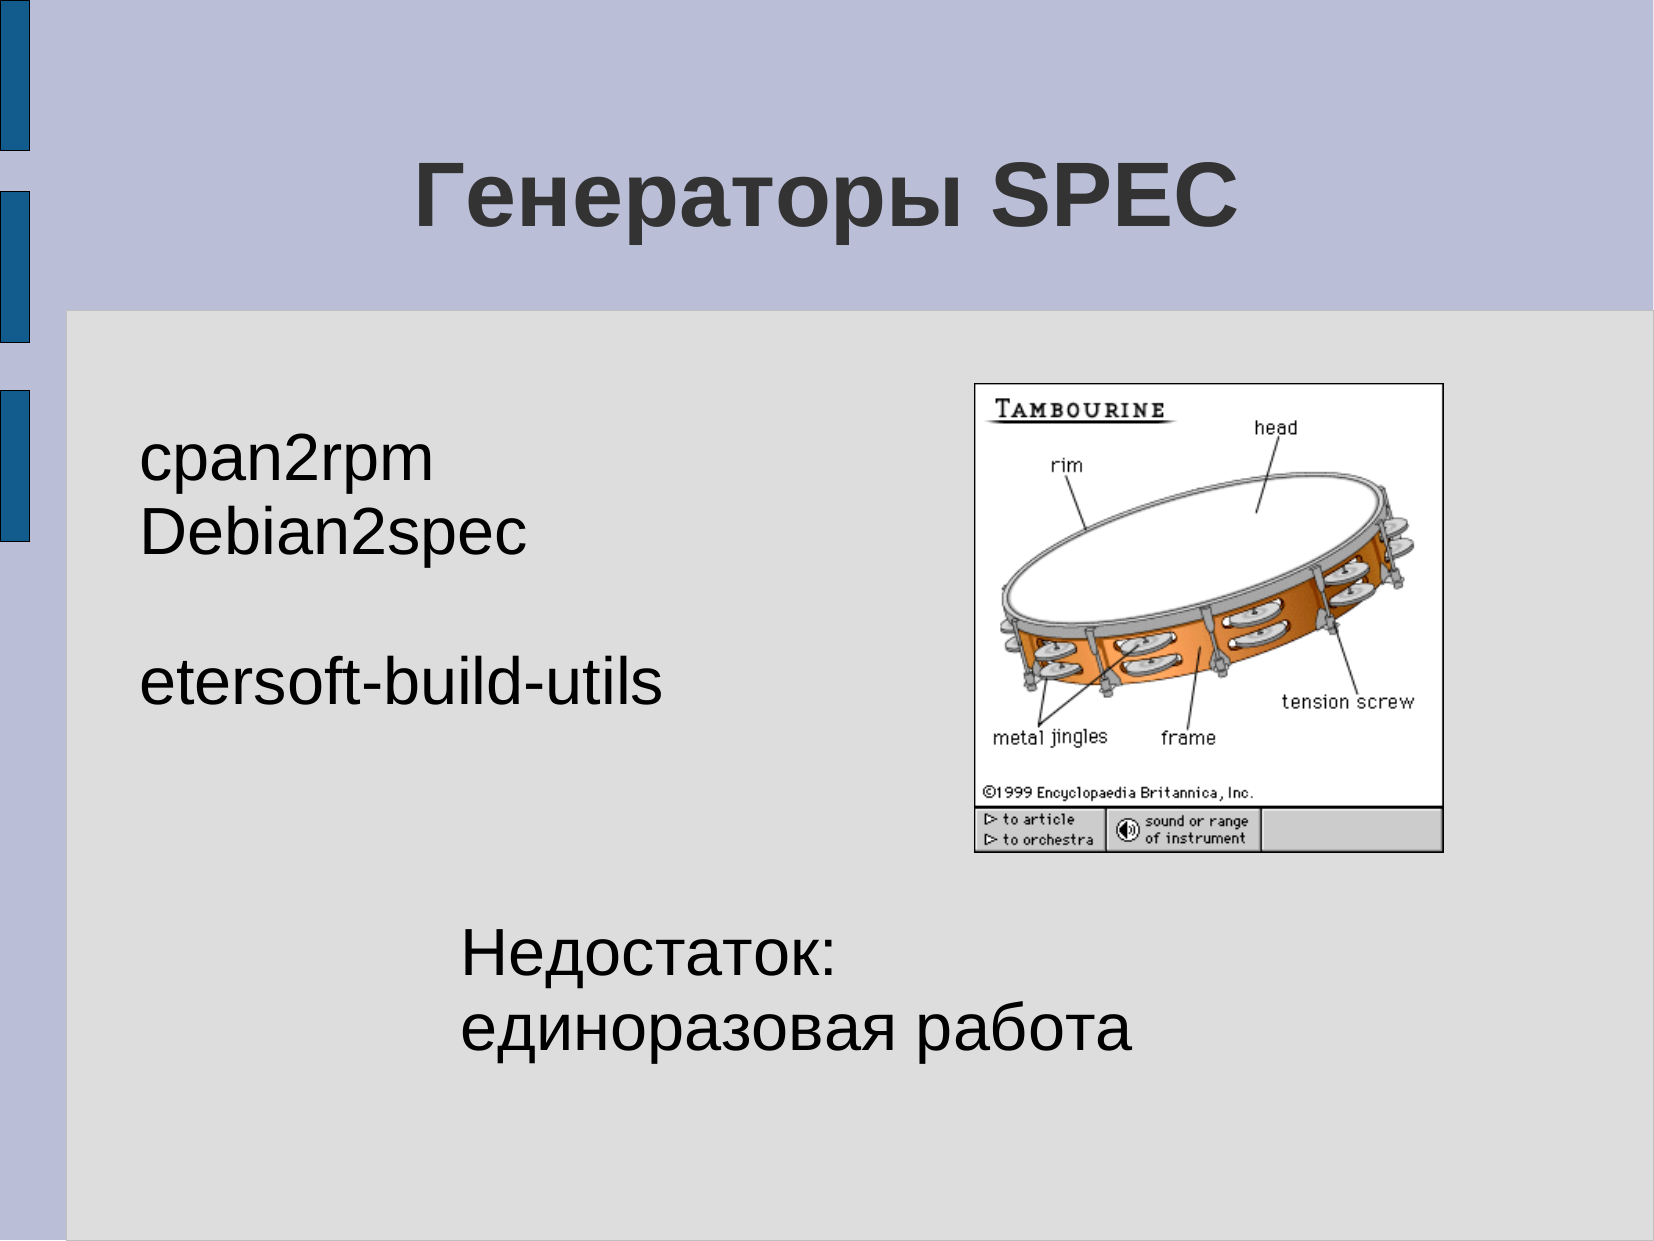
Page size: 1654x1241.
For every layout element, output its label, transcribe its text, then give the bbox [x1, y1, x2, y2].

list Недостаток: единоразовая работа [442, 915, 1241, 1162]
list cpan2rpm Debian2spec etersoft-build-utils [121, 344, 811, 886]
picture [974, 383, 1444, 853]
title Генераторы SPEC [121, 91, 1534, 299]
